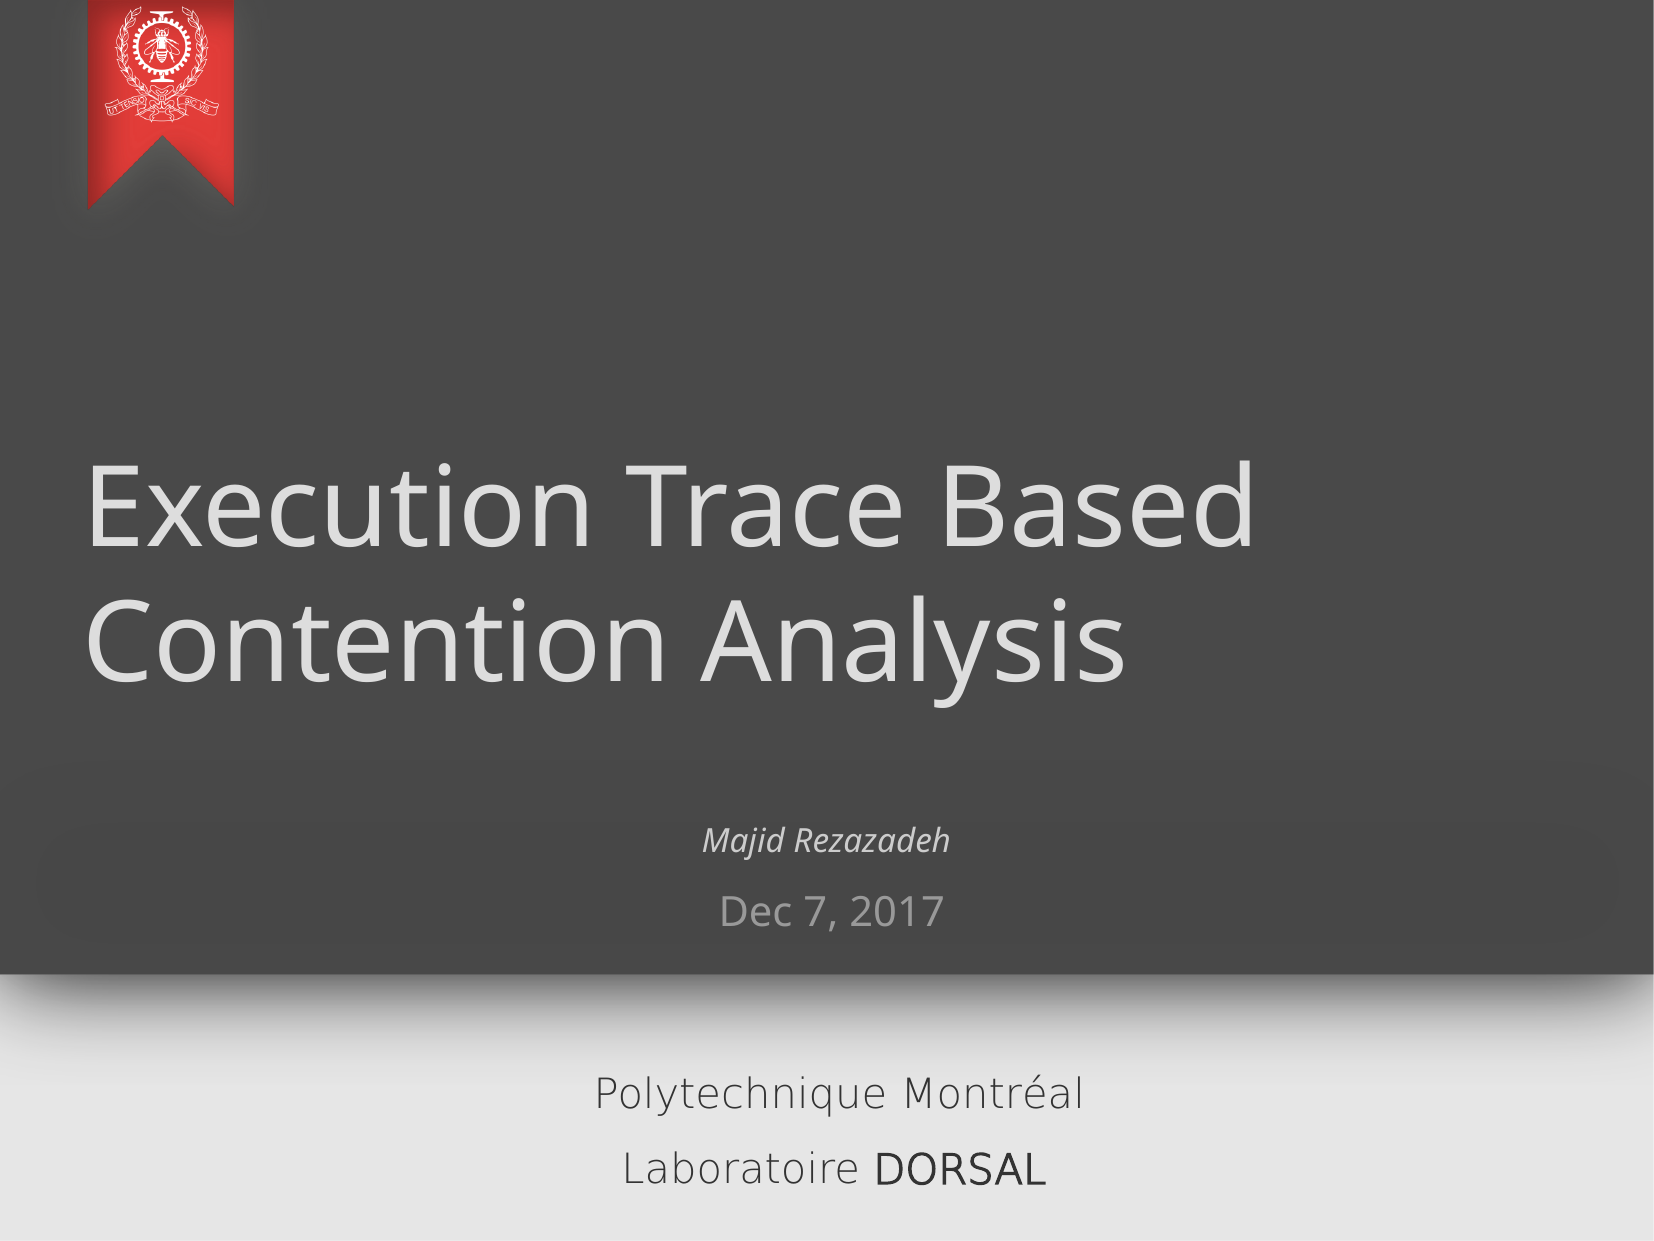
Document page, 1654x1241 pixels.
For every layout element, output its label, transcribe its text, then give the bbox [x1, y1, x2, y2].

picture [0, 0, 1654, 1241]
text_box Majid Rezazadeh Dec 7, 2017 [82, 779, 1571, 974]
text_box Execution Trace Based Contention Analysis [82, 268, 1571, 779]
text_box Polytechnique Montréal Laboratoire DORSAL [89, 1034, 1578, 1200]
